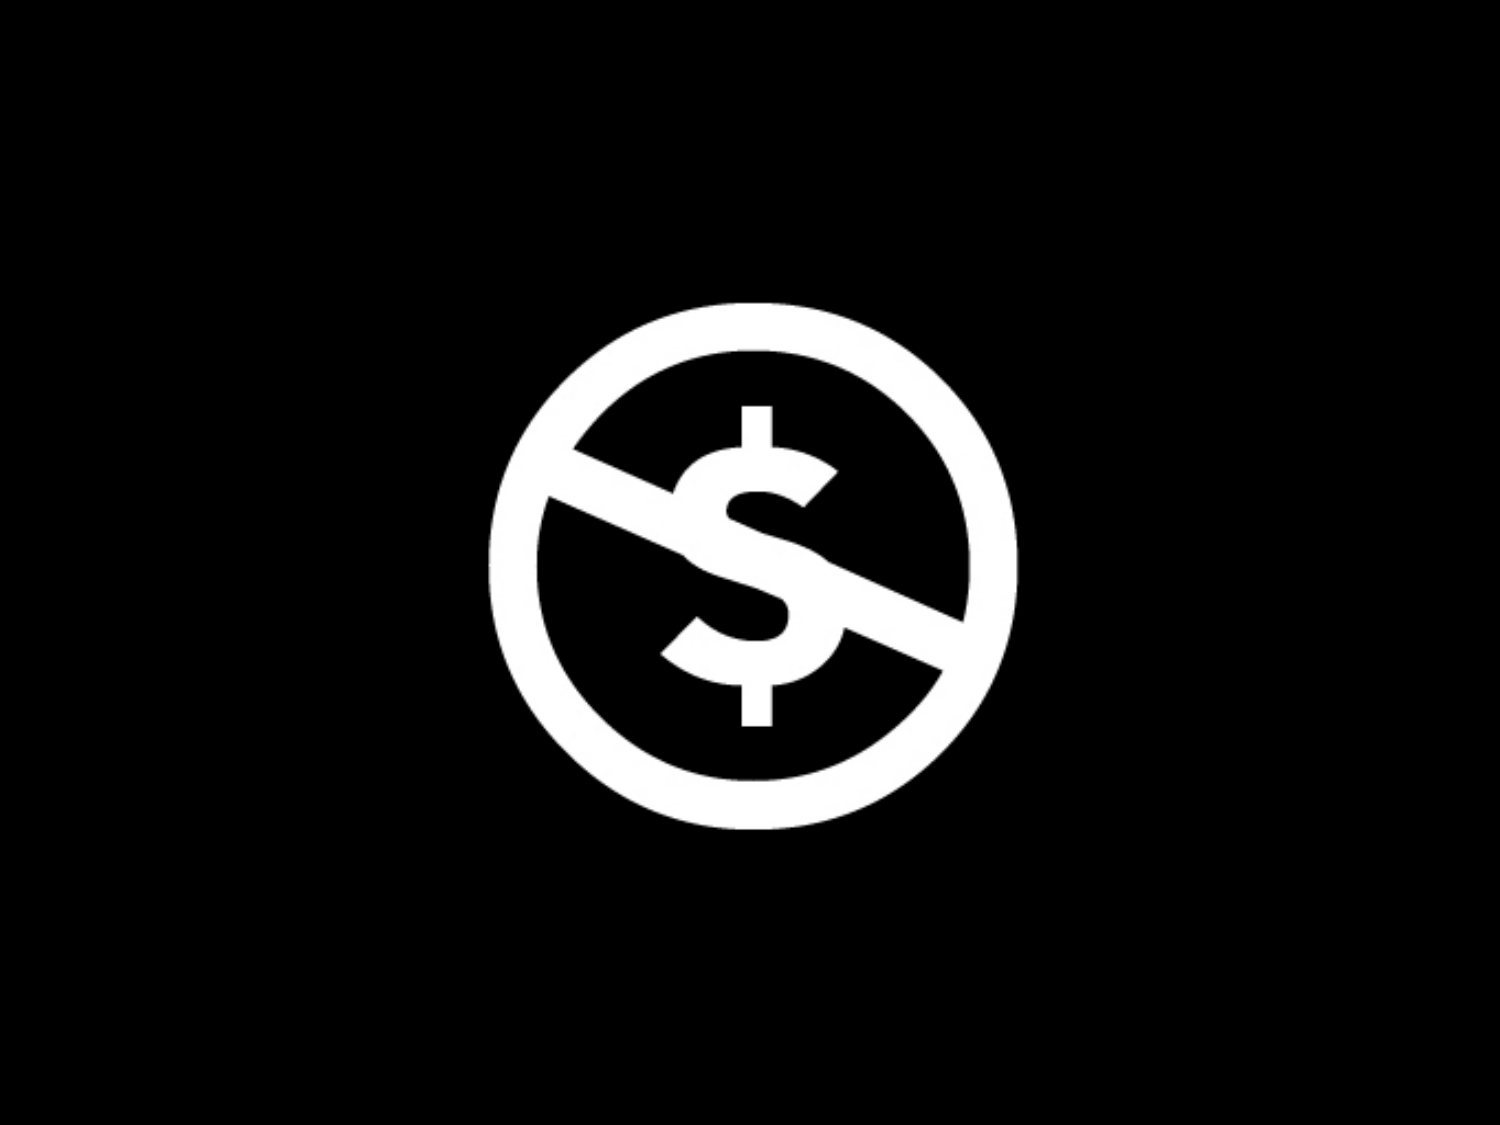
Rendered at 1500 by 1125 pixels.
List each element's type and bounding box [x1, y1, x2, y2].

picture [454, 273, 1046, 852]
